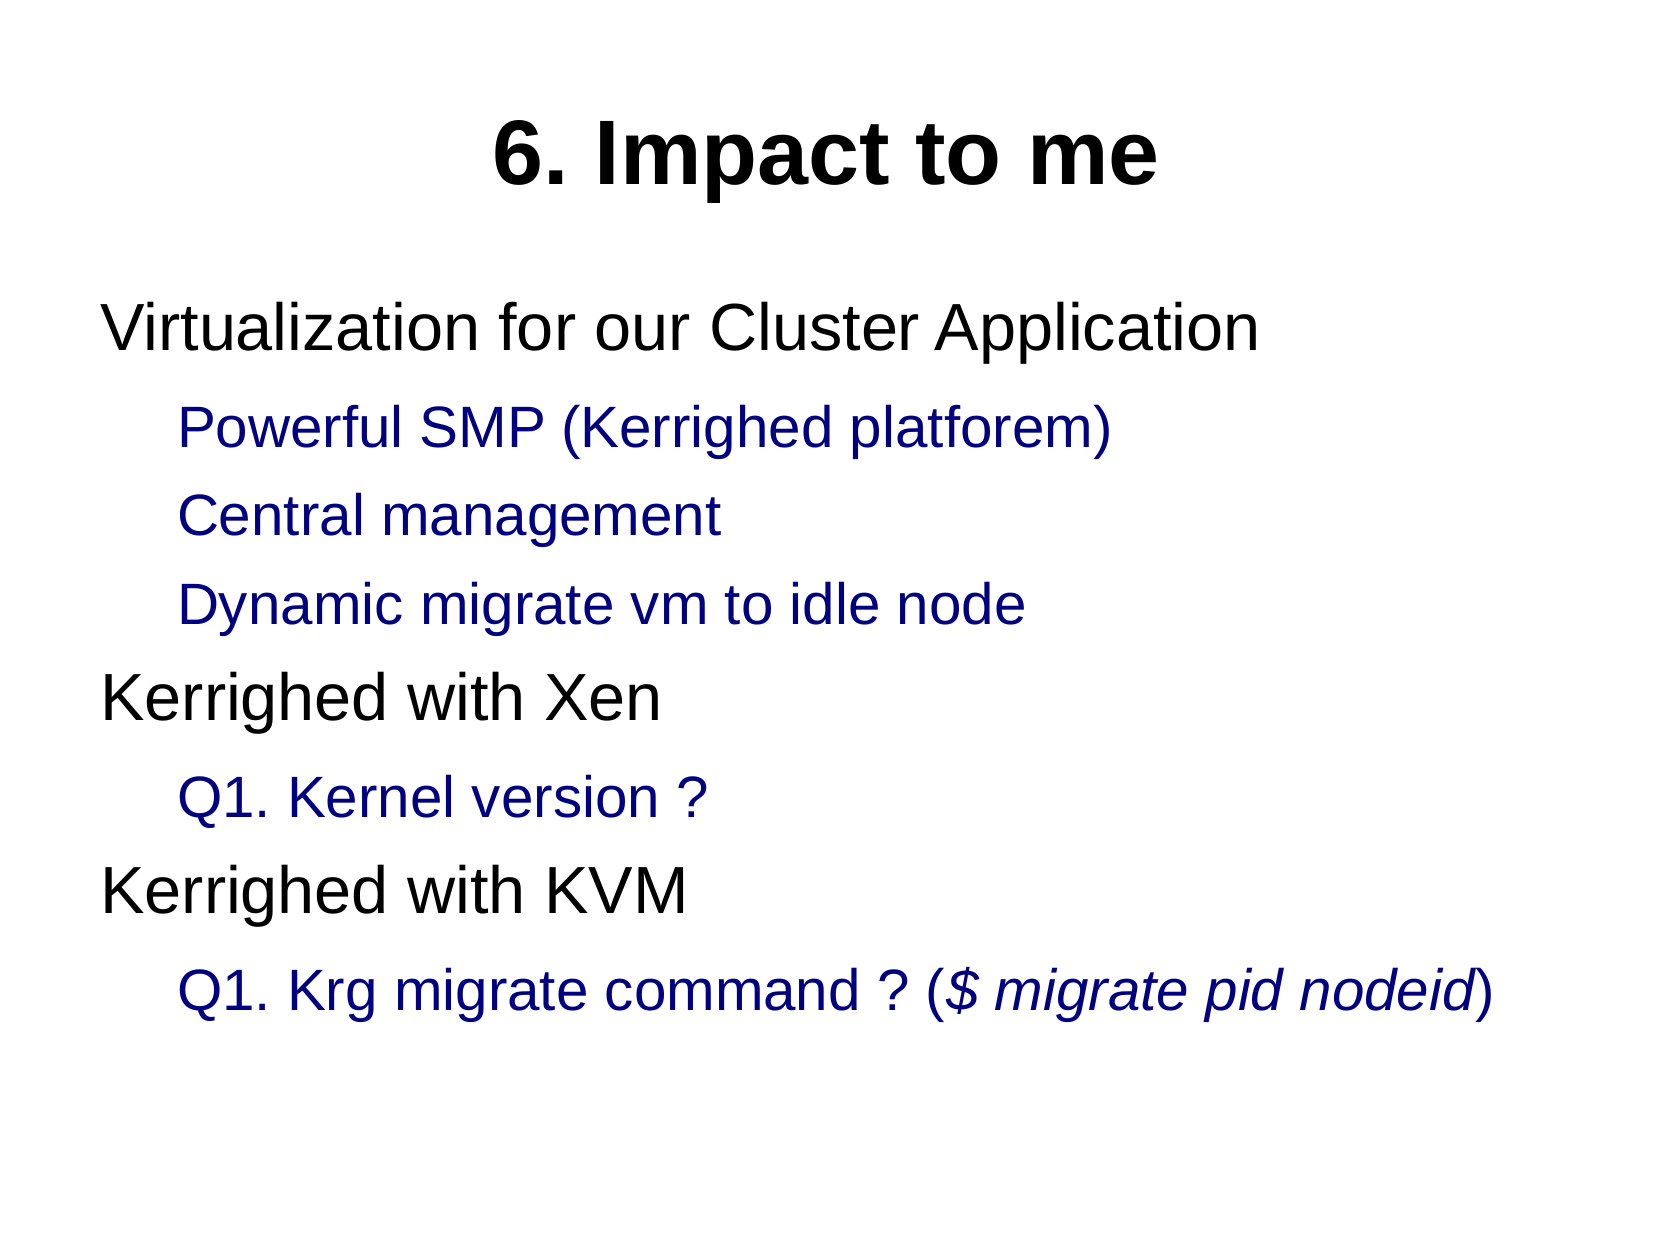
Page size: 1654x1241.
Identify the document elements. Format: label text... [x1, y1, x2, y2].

list Virtualization for our Cluster Application Powerful SMP (Kerrighed platforem) Central management Dynamic migrate vm to idle node Kerrighed with Xen Q1. Kernel version ? Kerrighed with KVM Q1. Krg migrate command ? ($ migrate pid nodeid) [82, 290, 1571, 1094]
title 6. Impact to me [82, 56, 1571, 250]
